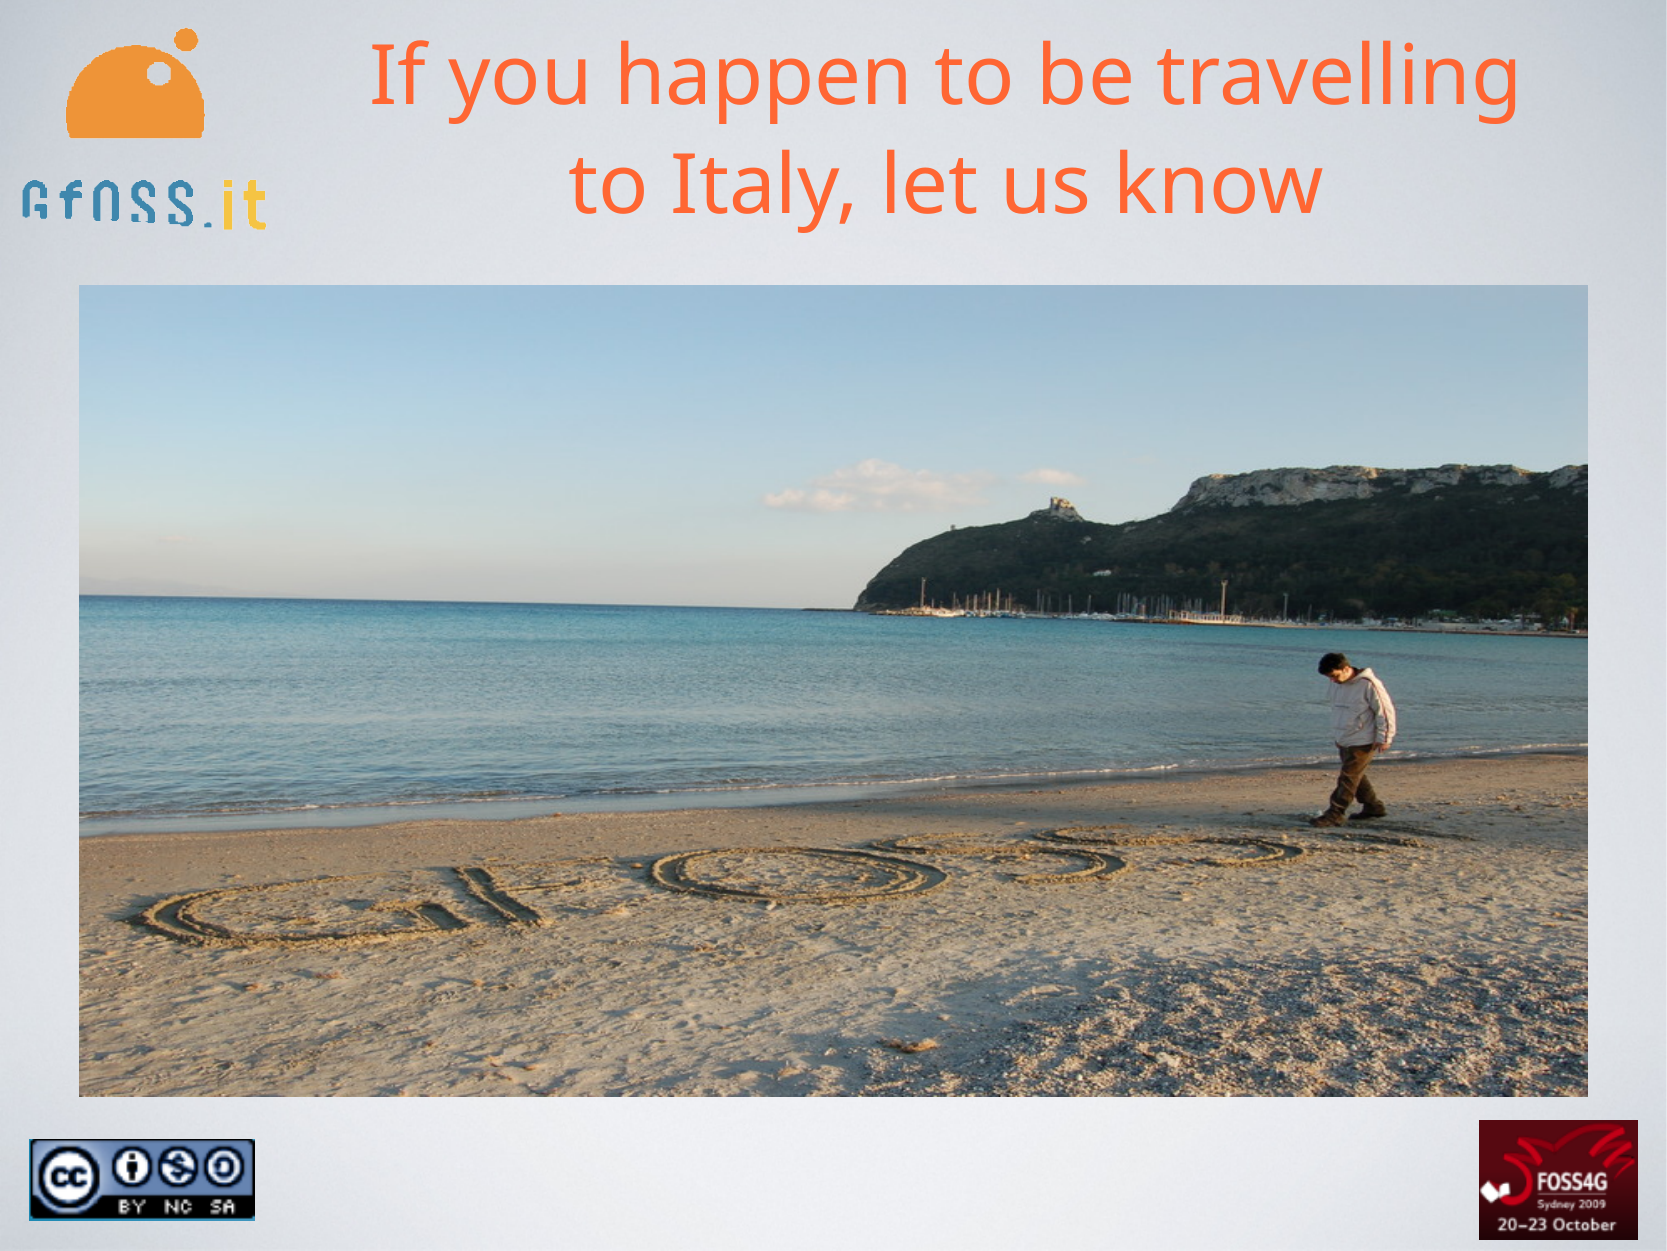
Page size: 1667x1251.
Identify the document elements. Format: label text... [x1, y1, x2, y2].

picture [0, 0, 1667, 1251]
title If you happen to be travelling to Italy, let us know [328, 32, 1565, 221]
